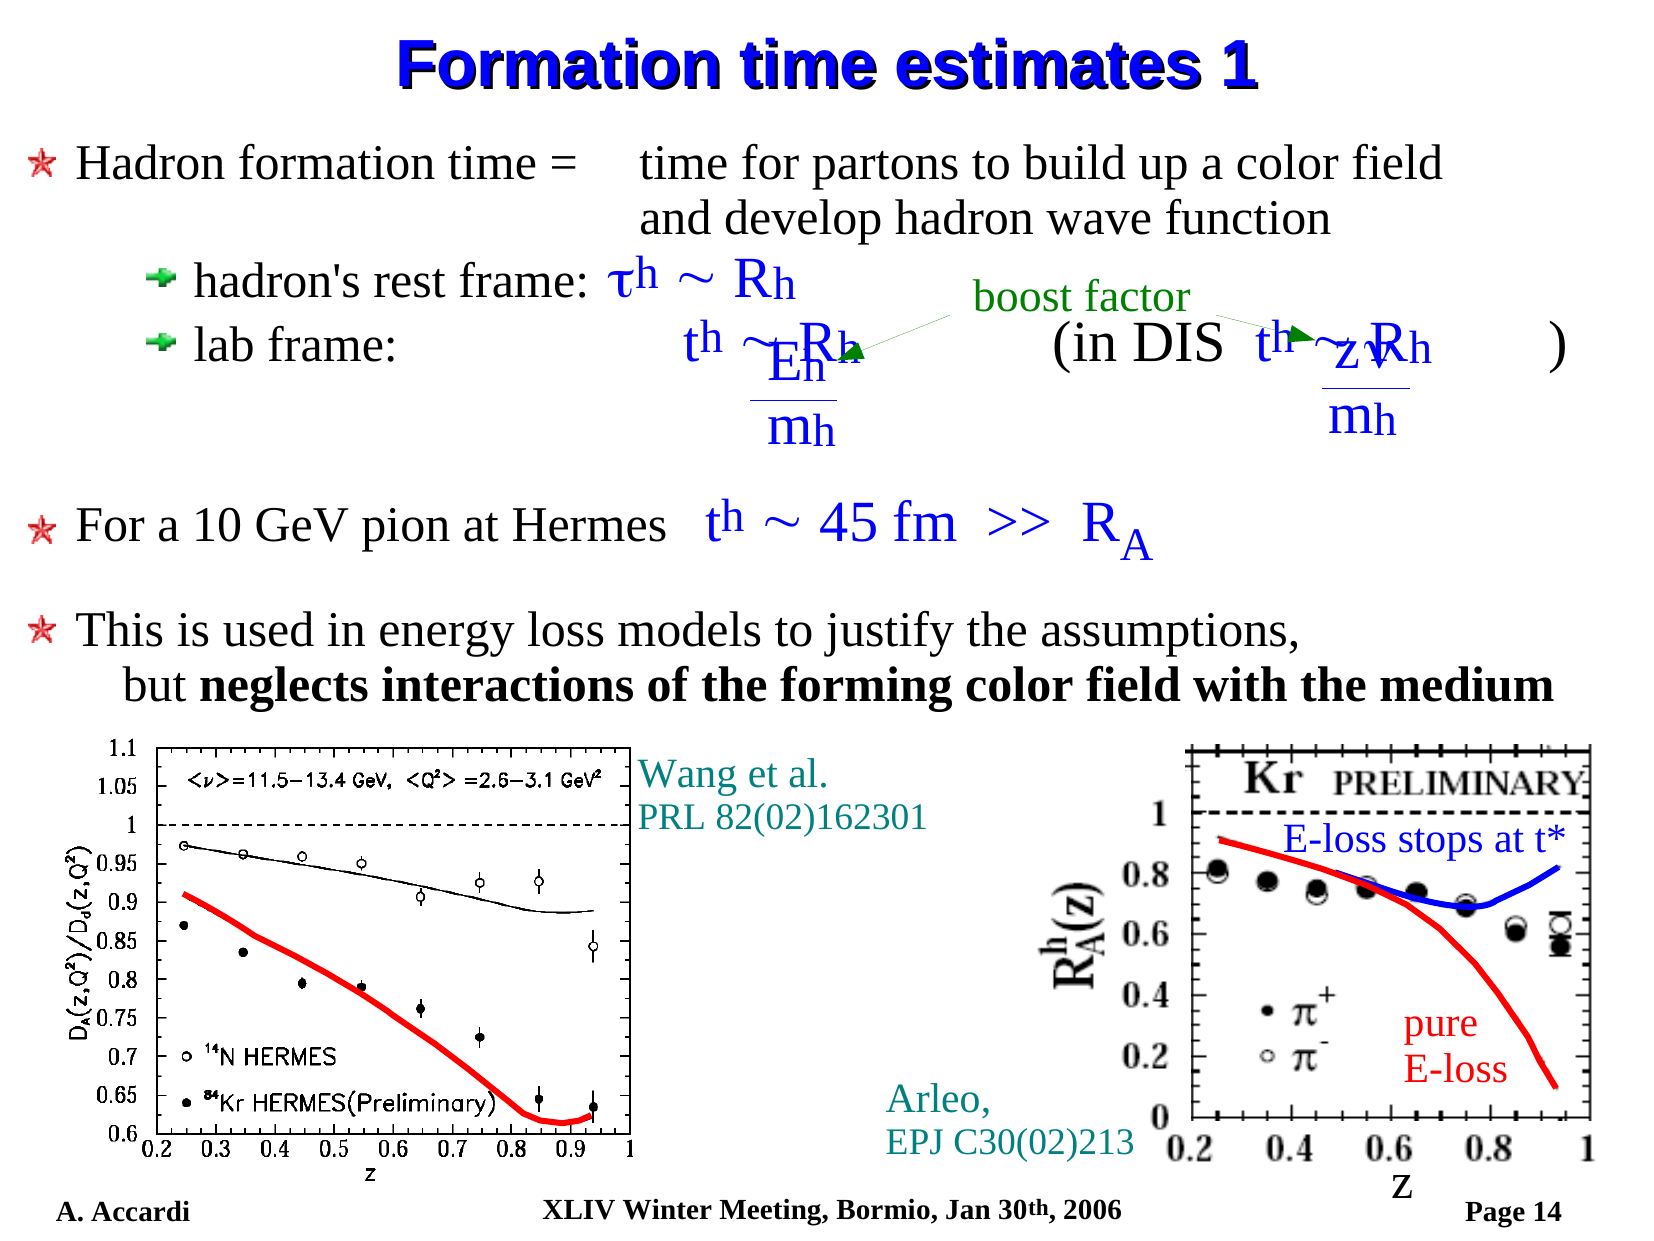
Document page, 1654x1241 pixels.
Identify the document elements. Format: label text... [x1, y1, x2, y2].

text_box mh [1328, 389, 1398, 461]
text_box XLIV Winter Meeting, Bormio, Jan 30th, 2006 [542, 1193, 1123, 1233]
text_box This is used in energy loss models to justify the assumptions, but neglects interactions of the forming color field with the medium [28, 601, 1613, 730]
text_box z [1391, 1153, 1417, 1215]
text_box Eh [767, 328, 827, 393]
text_box boost factor [972, 270, 1191, 326]
text_box mh [767, 401, 837, 472]
text_box mh [767, 393, 837, 400]
text_box A. Accardi [37, 1187, 209, 1241]
text_box Arleo, EPJ C30(02)213 [885, 1074, 1186, 1171]
text_box E-loss stops at t* [1265, 815, 1586, 867]
text_box Hadron formation time = time for partons to build up a color field and develop hadron wave function hadron's rest frame: th  Rh lab frame: th  Rh (in DIS th  Rh ) [28, 134, 1613, 424]
text_box Formation time estimates 1 [29, 23, 1625, 109]
text_box pure E-loss [1403, 998, 1542, 1100]
picture [54, 732, 638, 1183]
text_box For a 10 GeV pion at Hermes th  45 fm >> RA [28, 489, 1613, 601]
picture [1032, 744, 1607, 1172]
text_box z n [1334, 316, 1395, 381]
text_box Page <number> [1465, 1195, 1654, 1234]
text_box Wang et al. PRL 82(02)162301 [637, 750, 938, 847]
text_box mh [1328, 381, 1398, 388]
